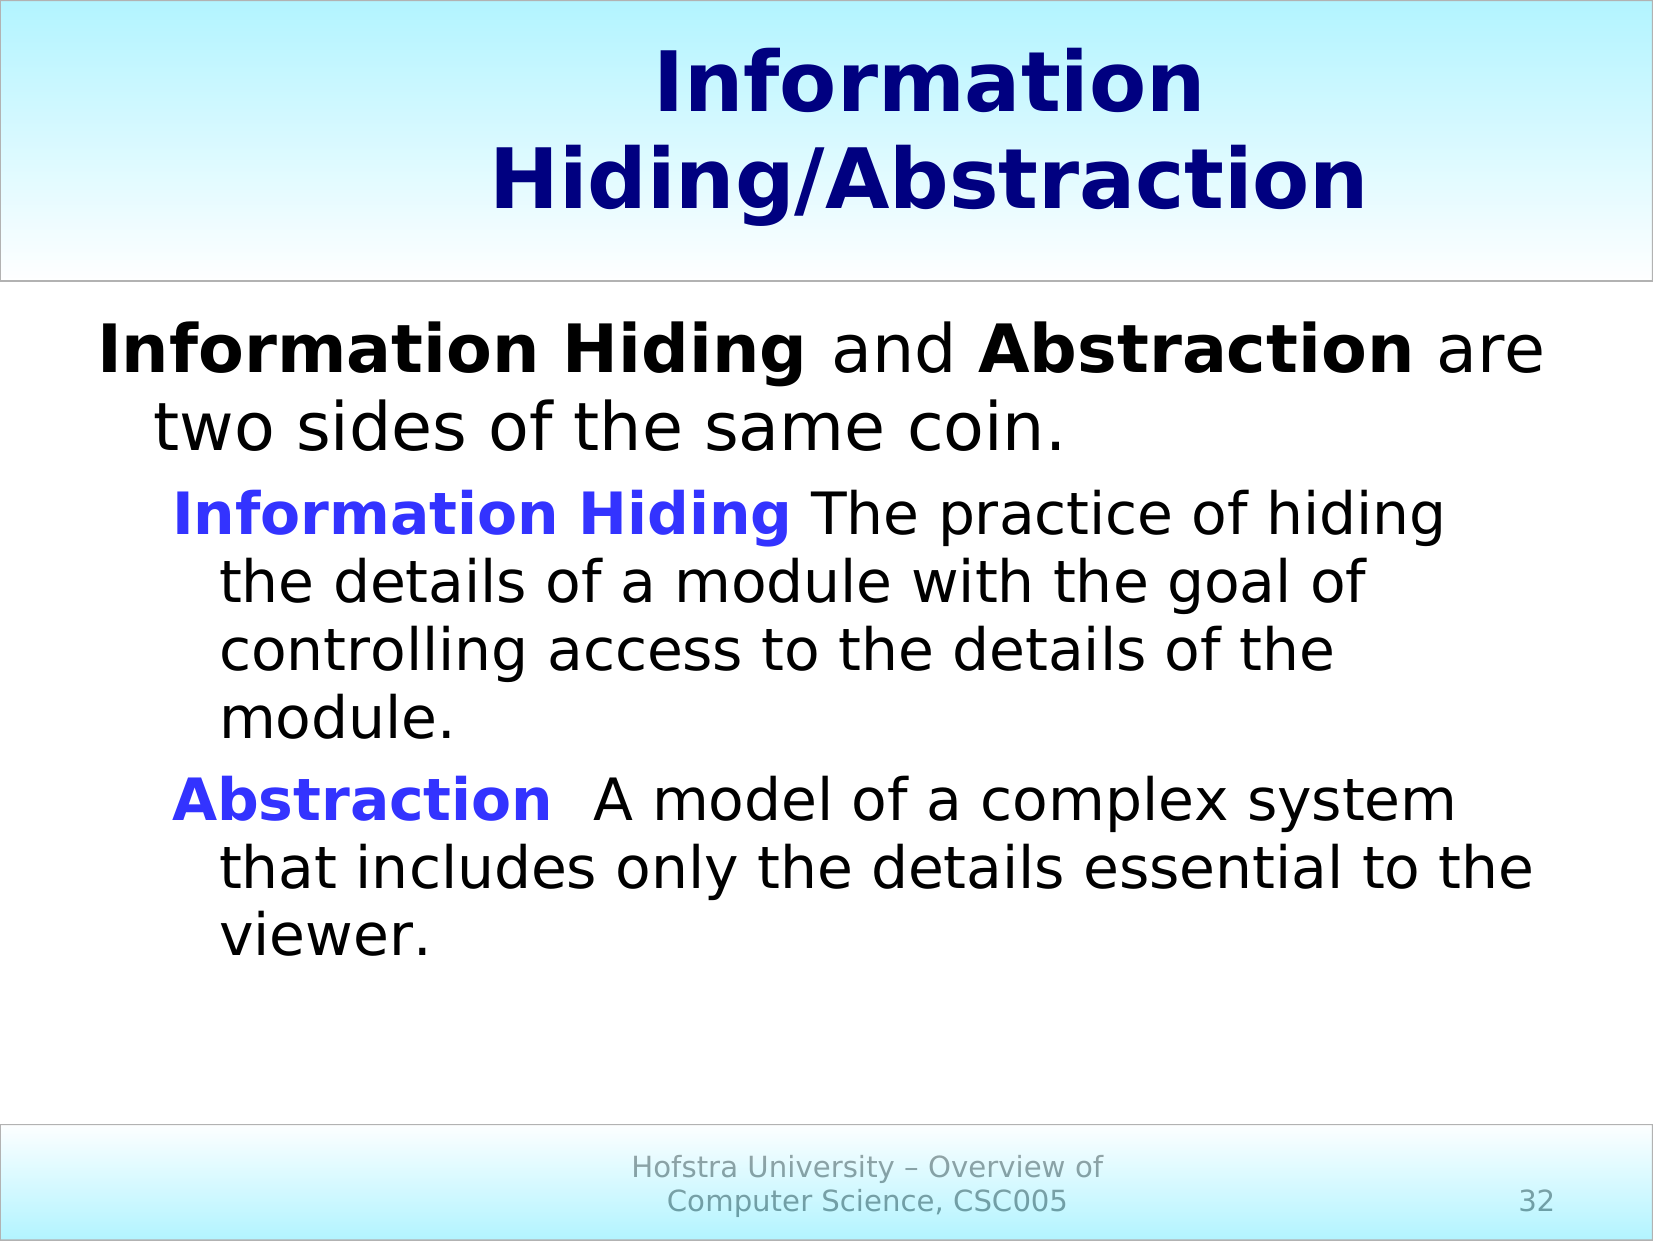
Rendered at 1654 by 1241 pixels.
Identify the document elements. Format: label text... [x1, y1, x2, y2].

title Information Hiding/Abstraction [247, 12, 1612, 250]
list Information Hiding and Abstraction are two sides of the same coin. Information Hiding The practice of hiding the details of a module with the goal of controlling access to the details of the module. Abstraction A model of a complex system that includes only the details essential to the viewer. [82, 303, 1571, 1157]
